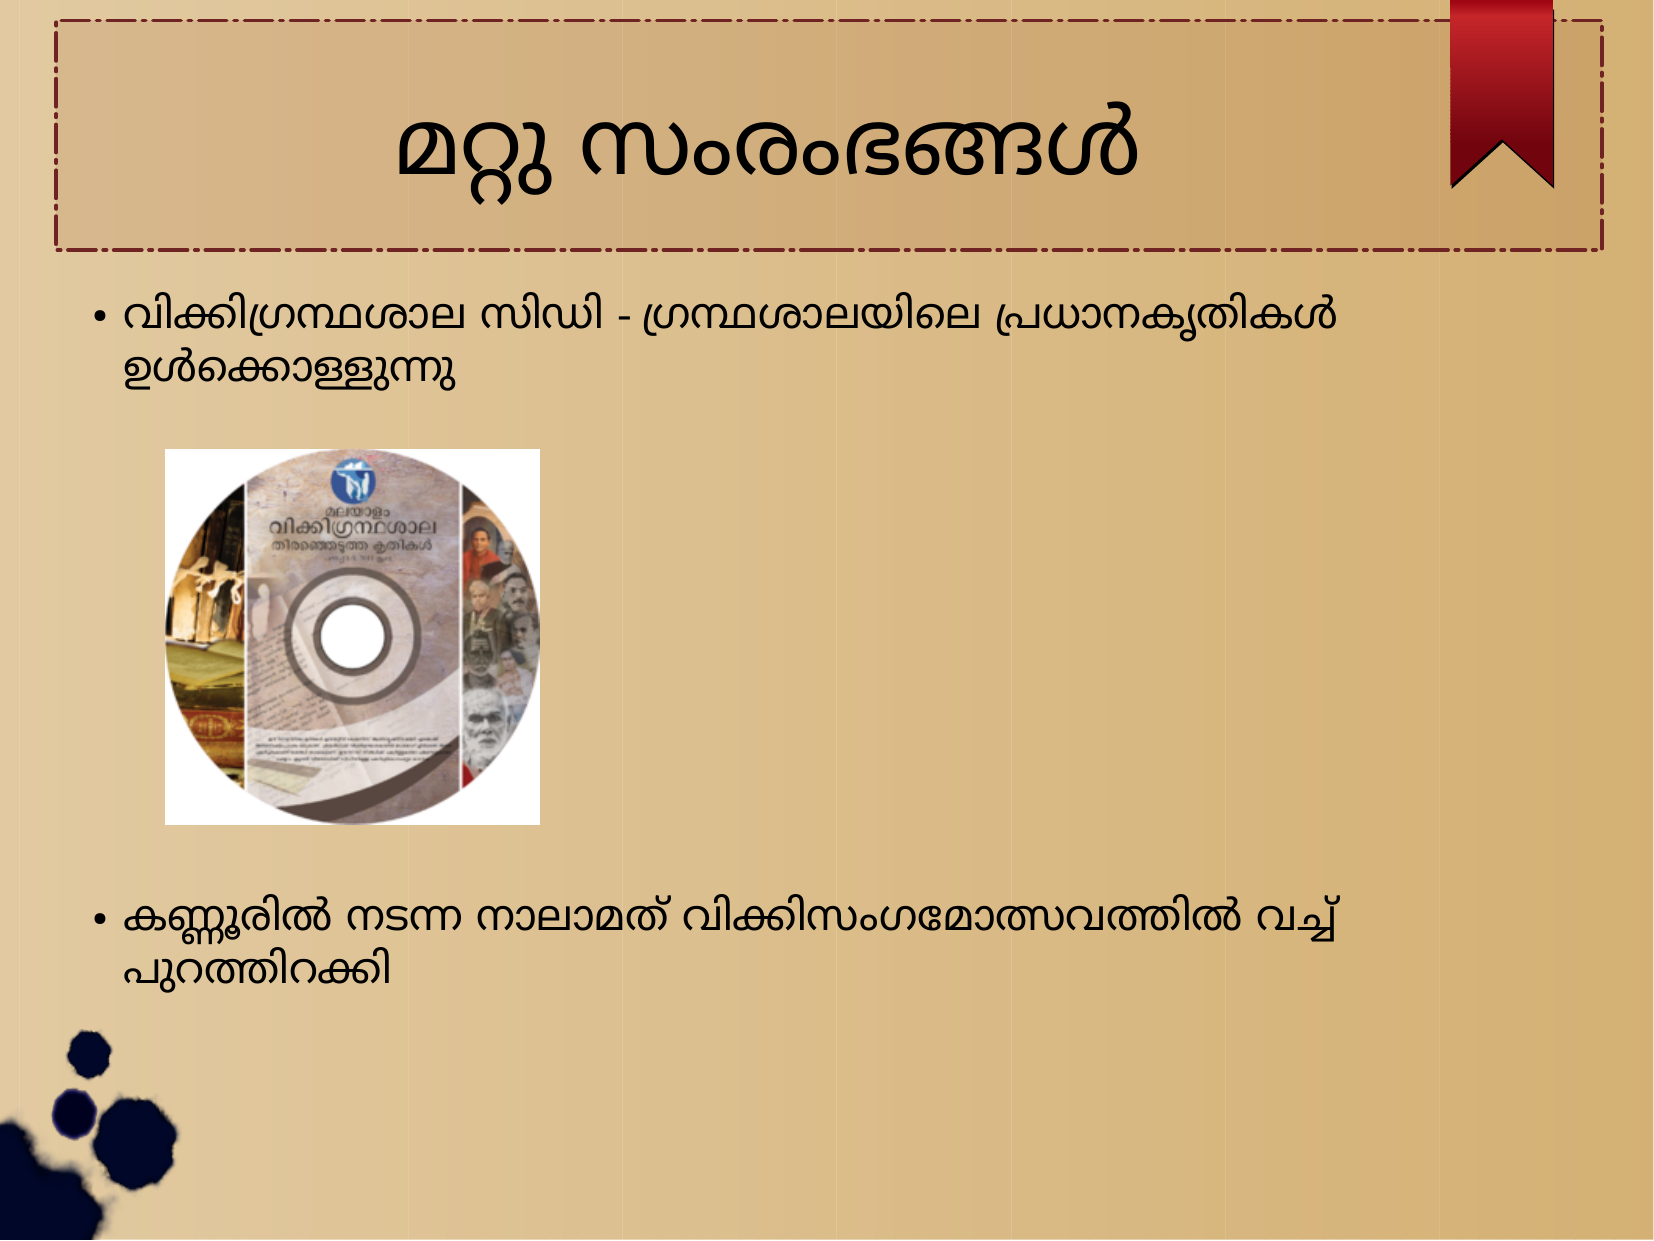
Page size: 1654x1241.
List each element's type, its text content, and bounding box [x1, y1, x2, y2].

list വിക്കിഗ്രന്ഥശാല സിഡി - ഗ്രന്ഥശാലയിലെ പ്രധാനകൃതികൾ ഉൾക്കൊള്ളുന്നു കണ്ണൂരിൽ നടന്ന നാലാമത് വിക്കിസംഗമോത്സവത്തിൽ വച്ച് പുറത്തിറക്കി [82, 290, 1538, 1010]
picture [165, 449, 540, 825]
title മറ്റു സംരംഭങ്ങൾ [82, 49, 1453, 257]
